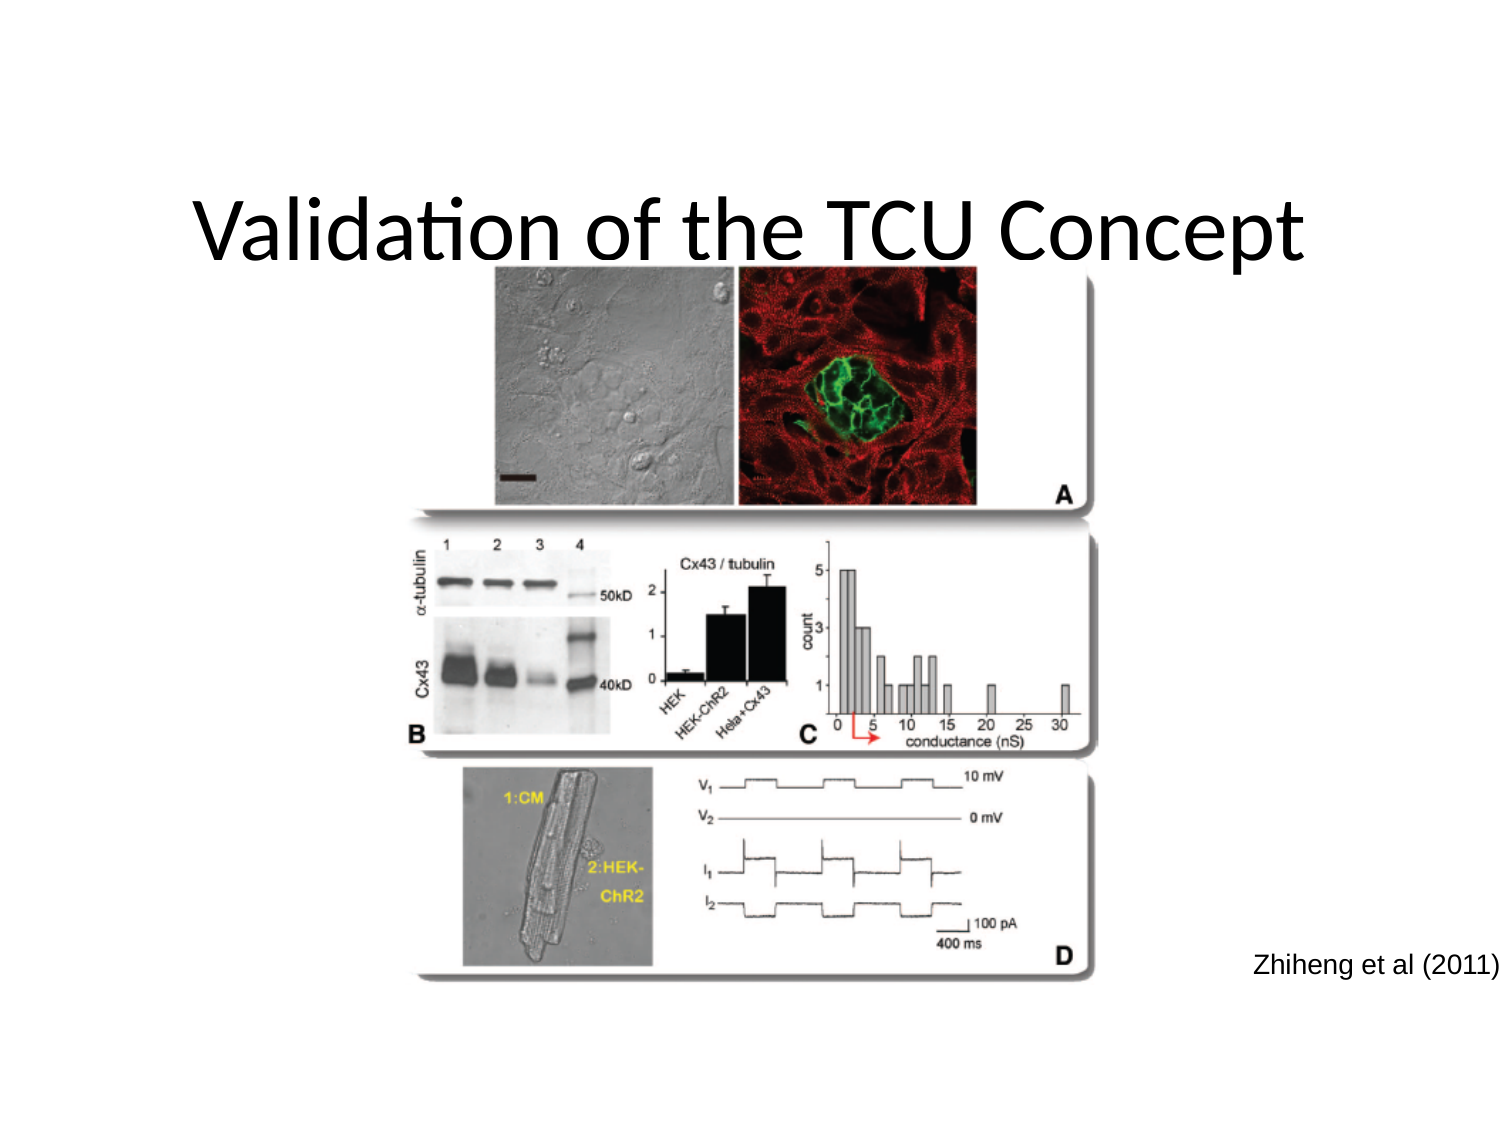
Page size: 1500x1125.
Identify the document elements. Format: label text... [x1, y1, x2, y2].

title Validation of the TCU Concept [103, 141, 1397, 306]
text_box Zhiheng et al (2011) [1238, 938, 1500, 989]
picture [399, 260, 1100, 985]
